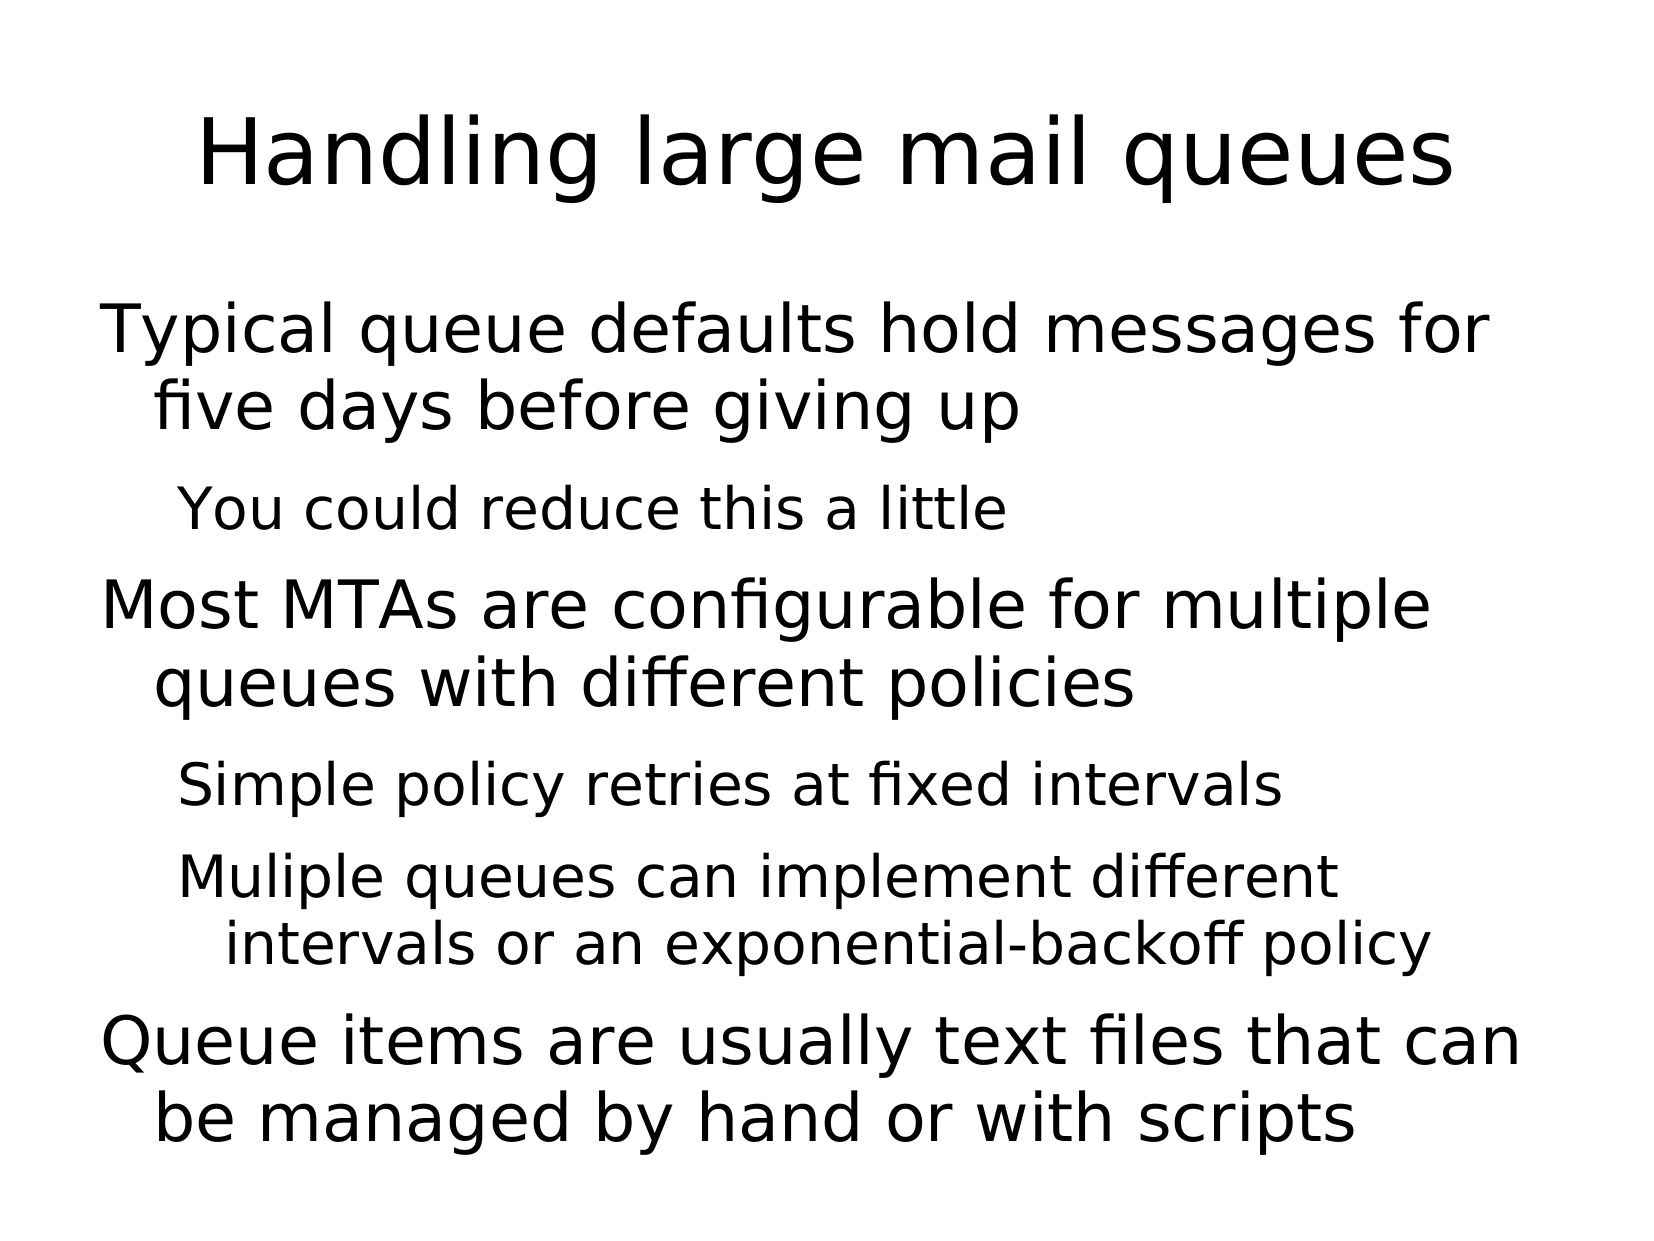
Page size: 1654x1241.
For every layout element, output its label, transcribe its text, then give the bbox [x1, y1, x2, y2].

title Handling large mail queues [82, 56, 1571, 250]
list Typical queue defaults hold messages for five days before giving up You could reduce this a little Most MTAs are configurable for multiple queues with different policies Simple policy retries at fixed intervals Muliple queues can implement different intervals or an exponential-backoff policy Queue items are usually text files that can be managed by hand or with scripts [82, 290, 1571, 1158]
